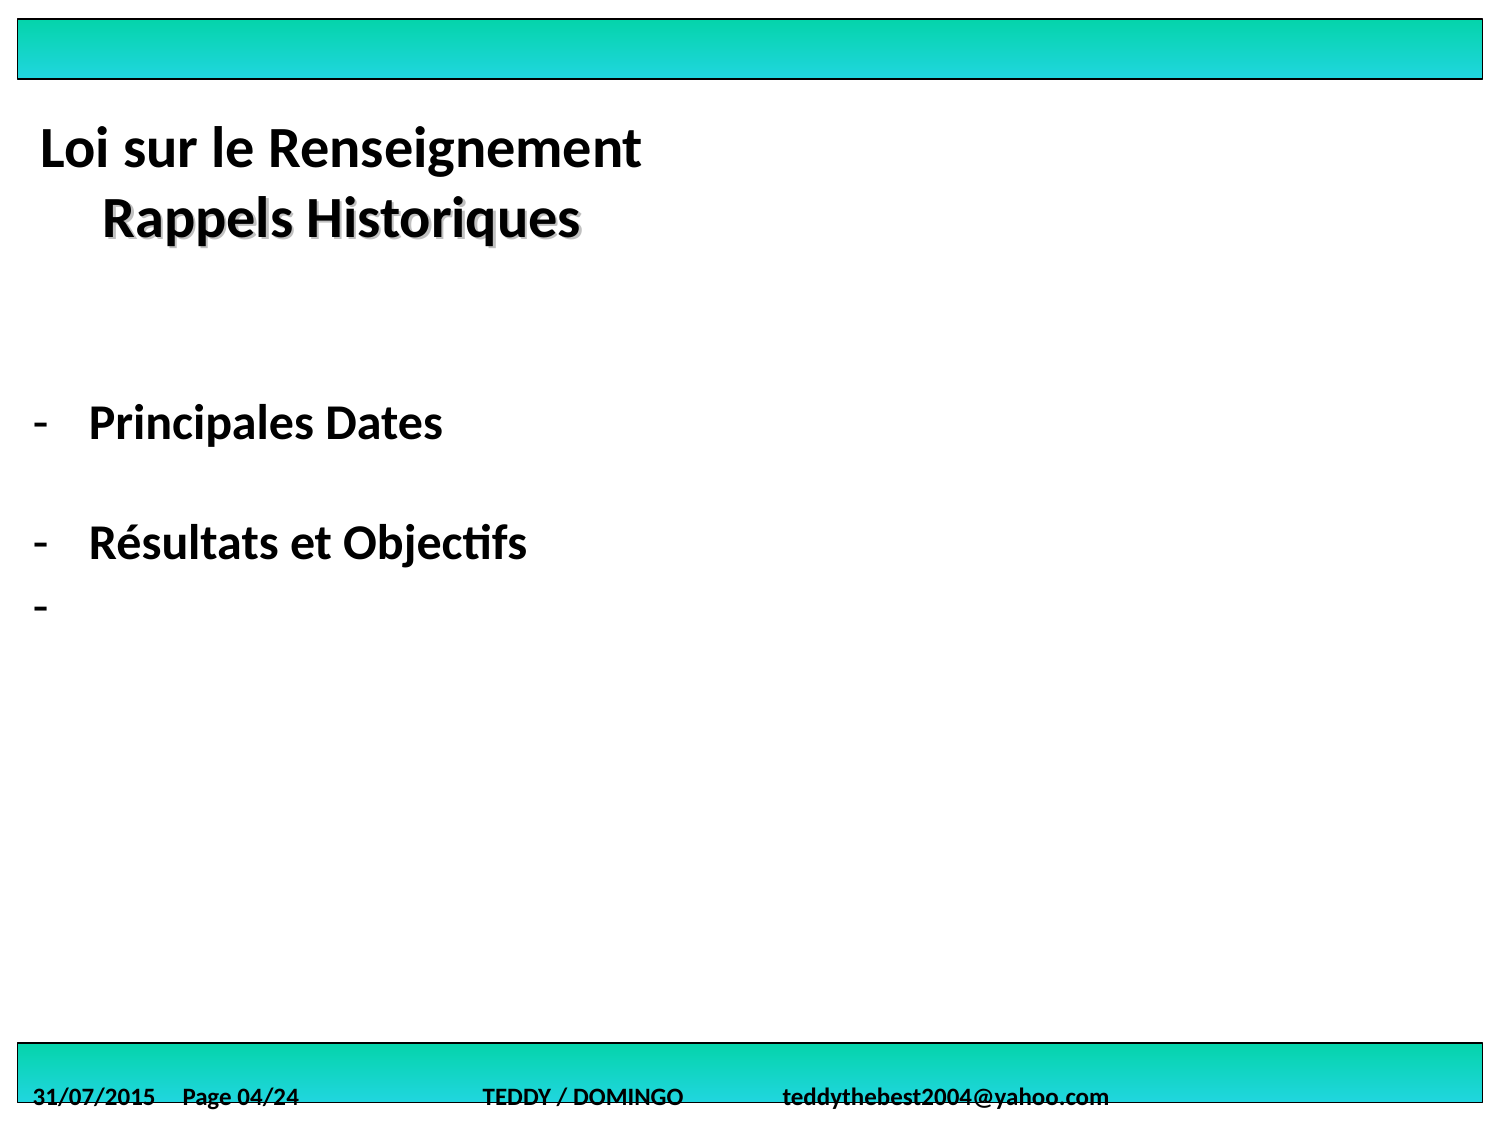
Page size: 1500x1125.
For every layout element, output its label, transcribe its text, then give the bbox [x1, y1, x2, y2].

text_box [17, 42, 1483, 80]
text_box 31/07/2015 Page 04/24 TEDDY / DOMINGO teddythebest2004@yahoo.com [17, 1042, 1483, 1103]
text_box Loi sur le Renseignement Rappels Historiques Principales Dates Résultats et Objectifs [17, 101, 1483, 643]
